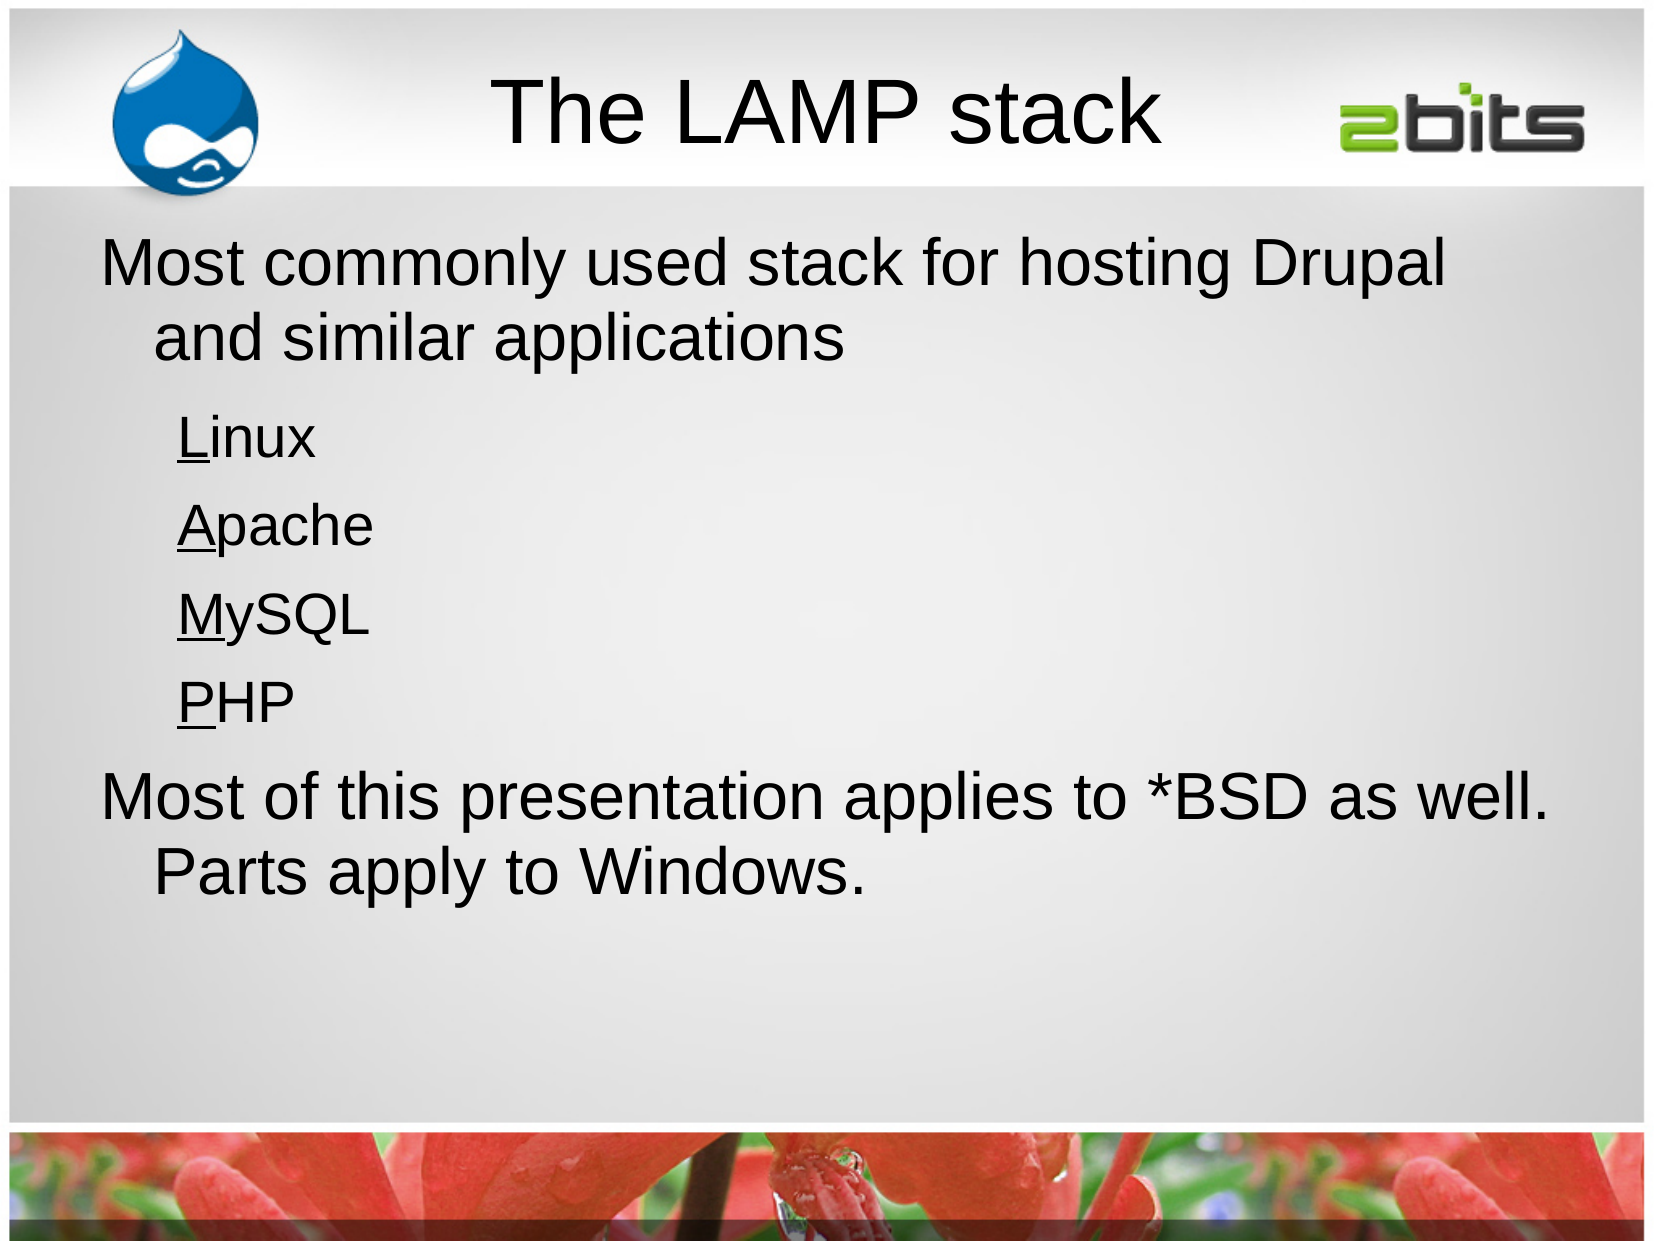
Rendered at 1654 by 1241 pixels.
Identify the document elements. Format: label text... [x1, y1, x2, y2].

list Most commonly used stack for hosting Drupal and similar applications Linux Apache MySQL PHP Most of this presentation applies to *BSD as well. Parts apply to Windows. [82, 225, 1571, 1093]
title The LAMP stack [82, 15, 1571, 208]
picture [0, 0, 1654, 1241]
